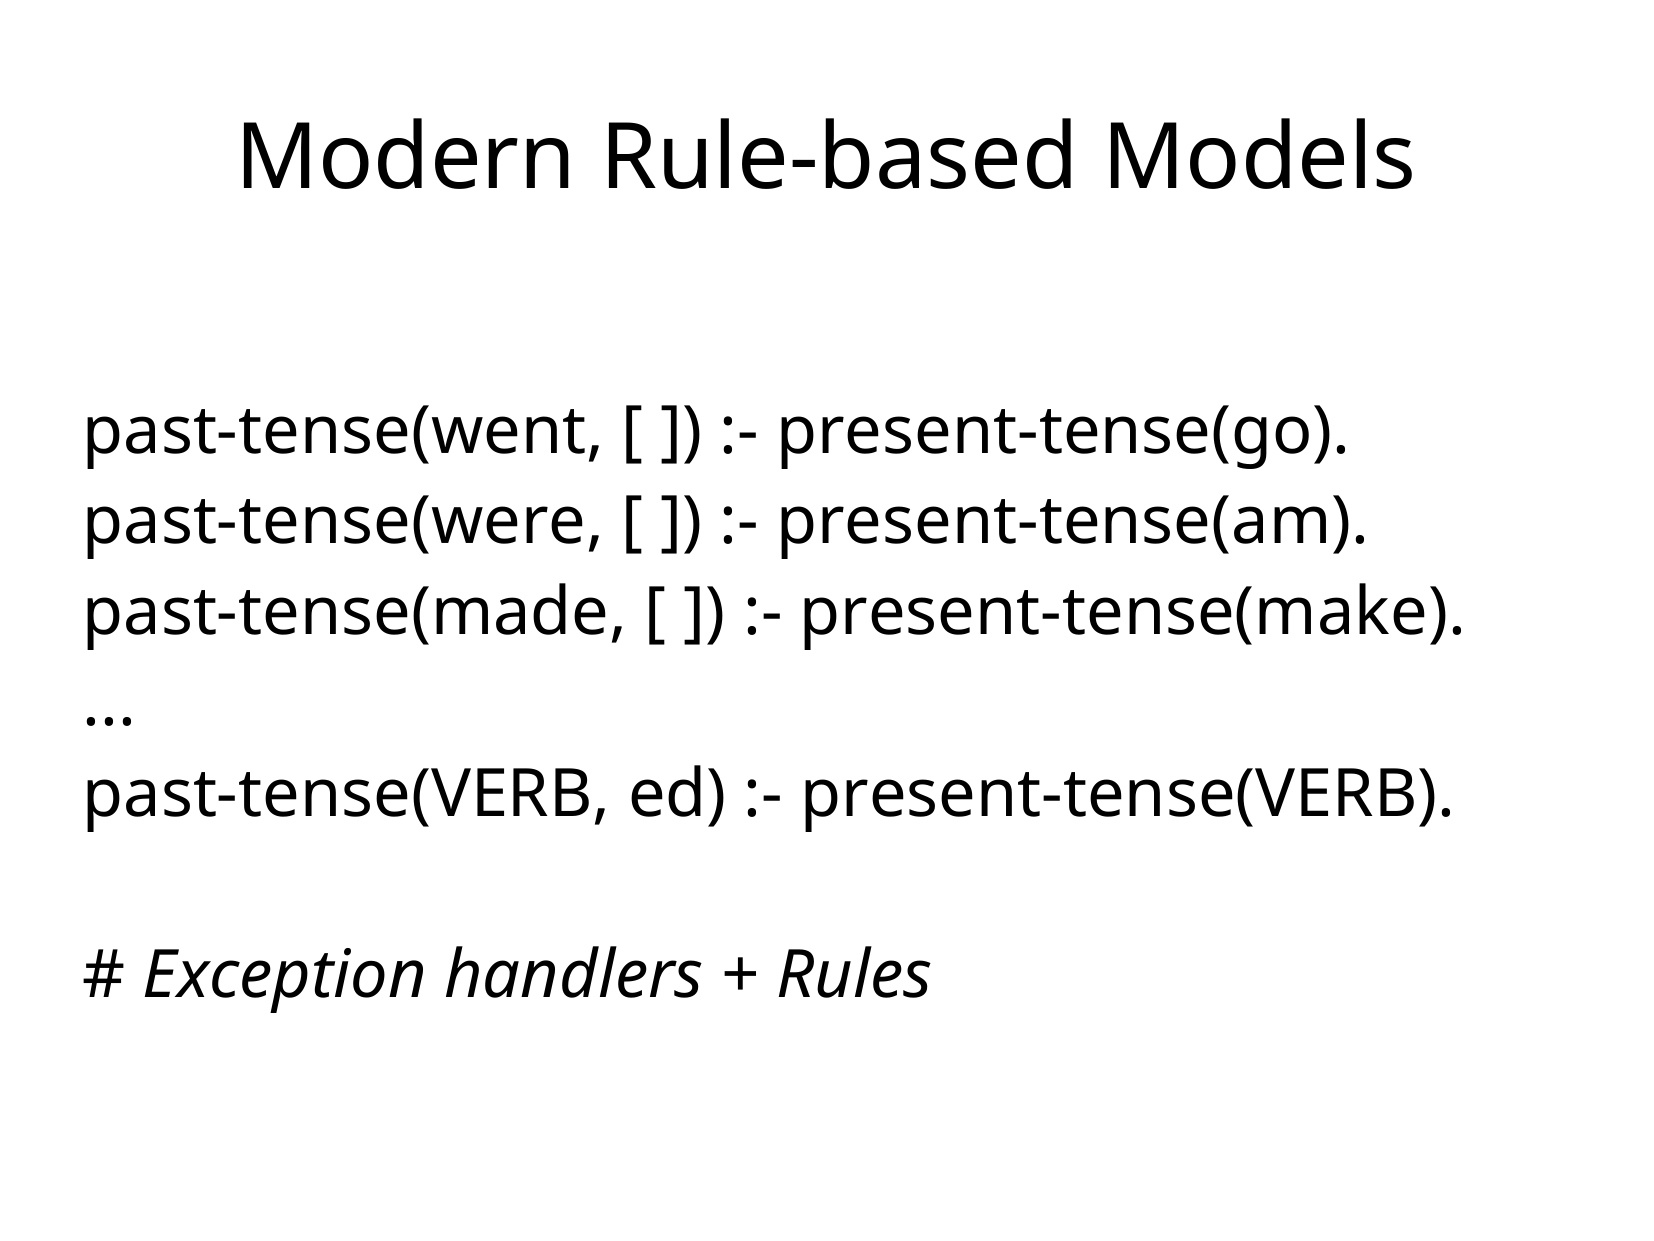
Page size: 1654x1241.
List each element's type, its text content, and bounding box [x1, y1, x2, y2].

subtitle past-tense(went, [ ]) :- present-tense(go). past-tense(were, [ ]) :- present-tense(am). past-tense(made, [ ]) :- present-tense(make). ... past-tense(VERB, ed) :- present-tense(VERB). # Exception handlers + Rules [82, 290, 1571, 1109]
title Modern Rule-based Models [82, 49, 1571, 257]
